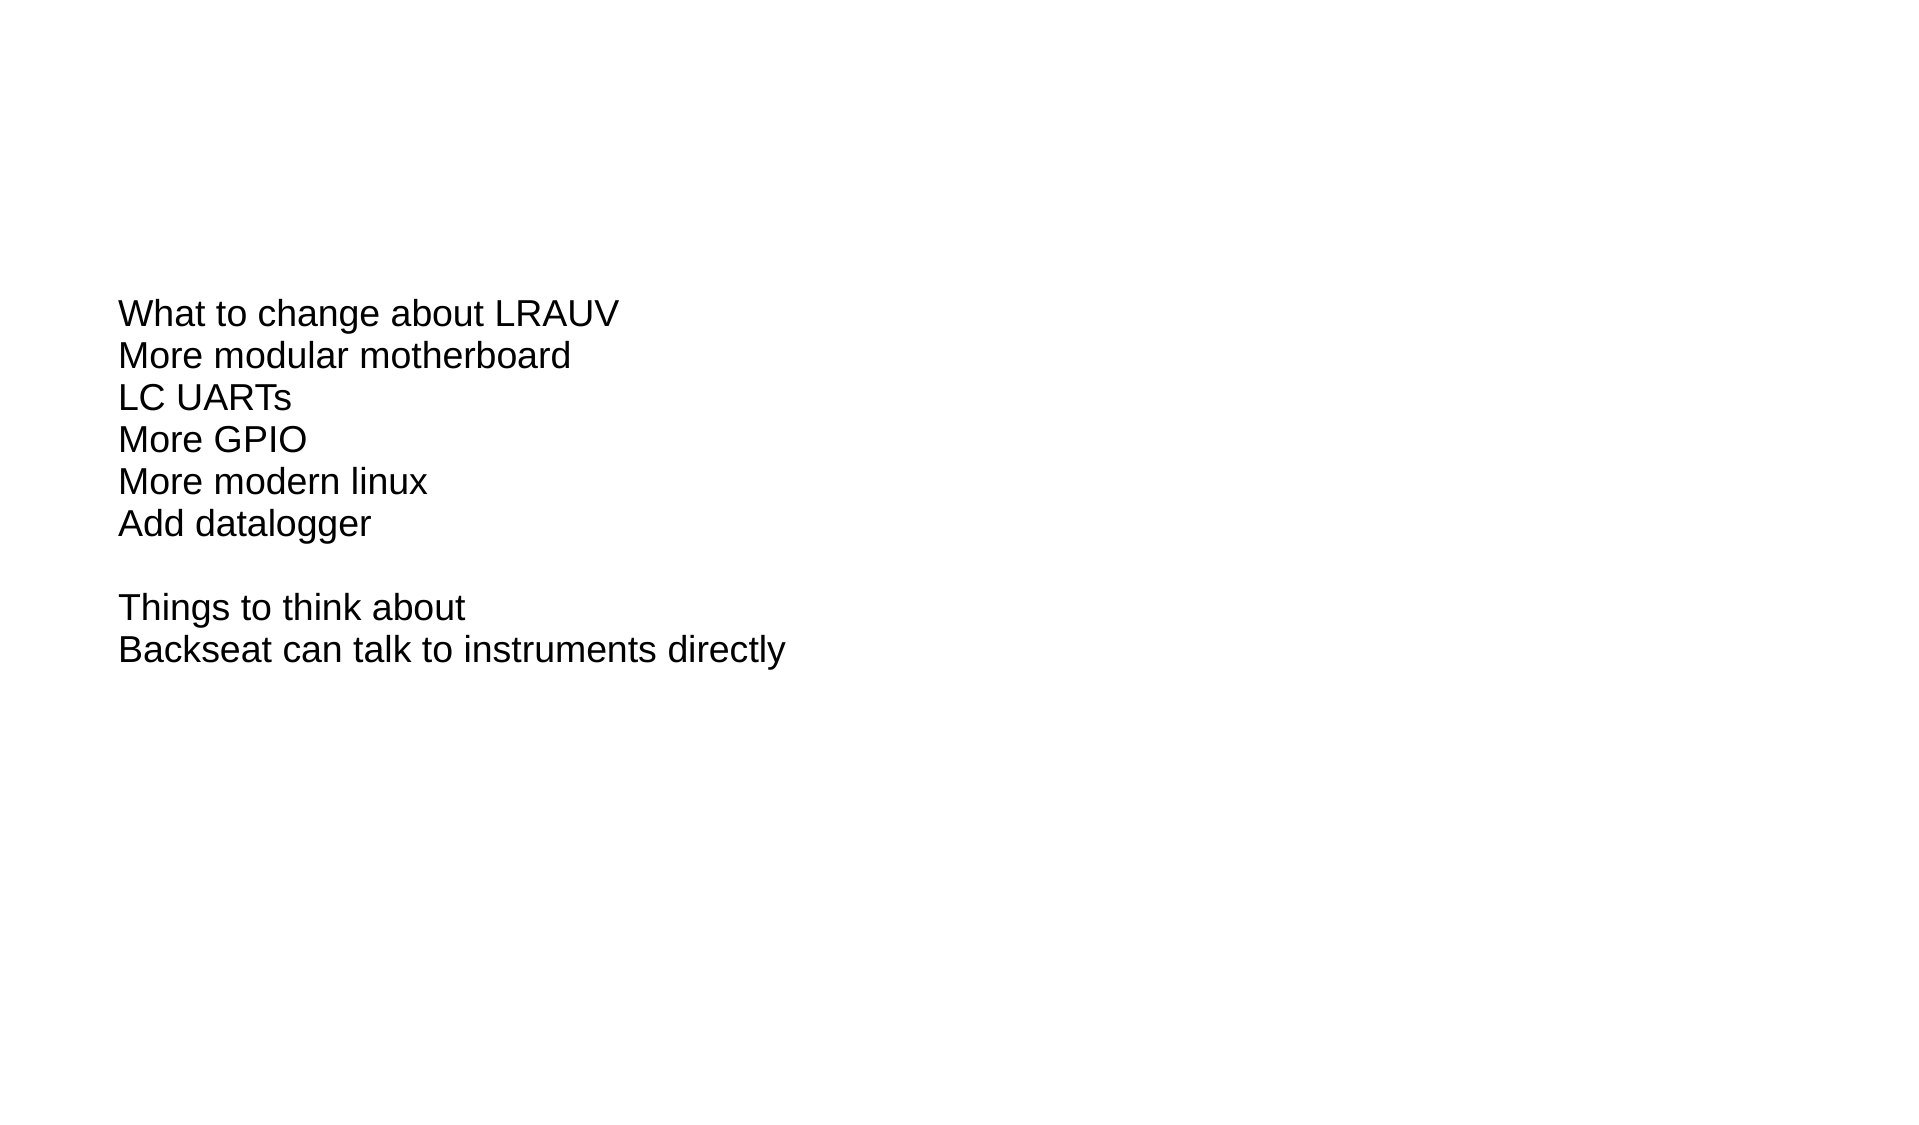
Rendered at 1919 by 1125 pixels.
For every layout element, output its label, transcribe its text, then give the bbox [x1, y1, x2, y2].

text_box What to change about LRAUV More modular motherboard LC UARTs More GPIO More modern linux Add datalogger Things to think about Backseat can talk to instruments directly [103, 285, 802, 720]
